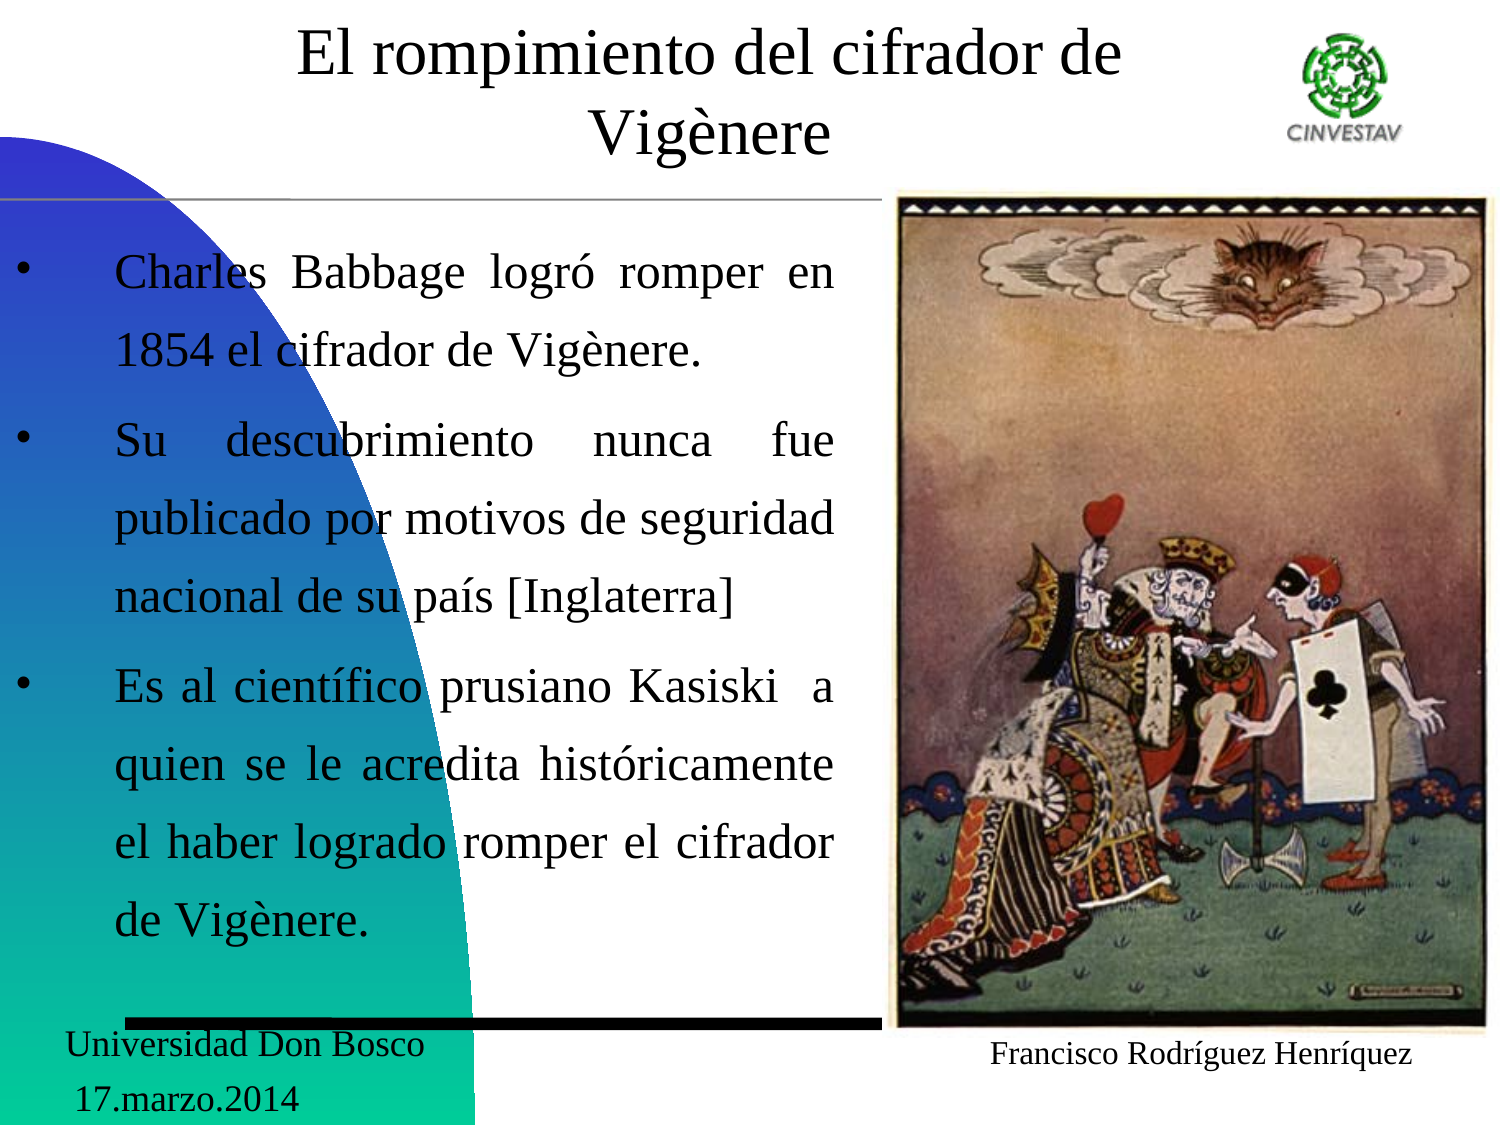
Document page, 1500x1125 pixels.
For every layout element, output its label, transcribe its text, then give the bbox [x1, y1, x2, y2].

picture [882, 187, 1500, 1038]
text_box Charles Babbage logró romper en 1854 el cifrador de Vigènere. Su descubrimiento nunca fue publicado por motivos de seguridad nacional de su país [Inglaterra] Es al científico prusiano Kasiski a quien se le acredita históricamente el haber logrado romper el cifrador de Vigènere. [0, 212, 850, 988]
text_box El rompimiento del cifrador de Vigènere [87, 0, 1351, 176]
